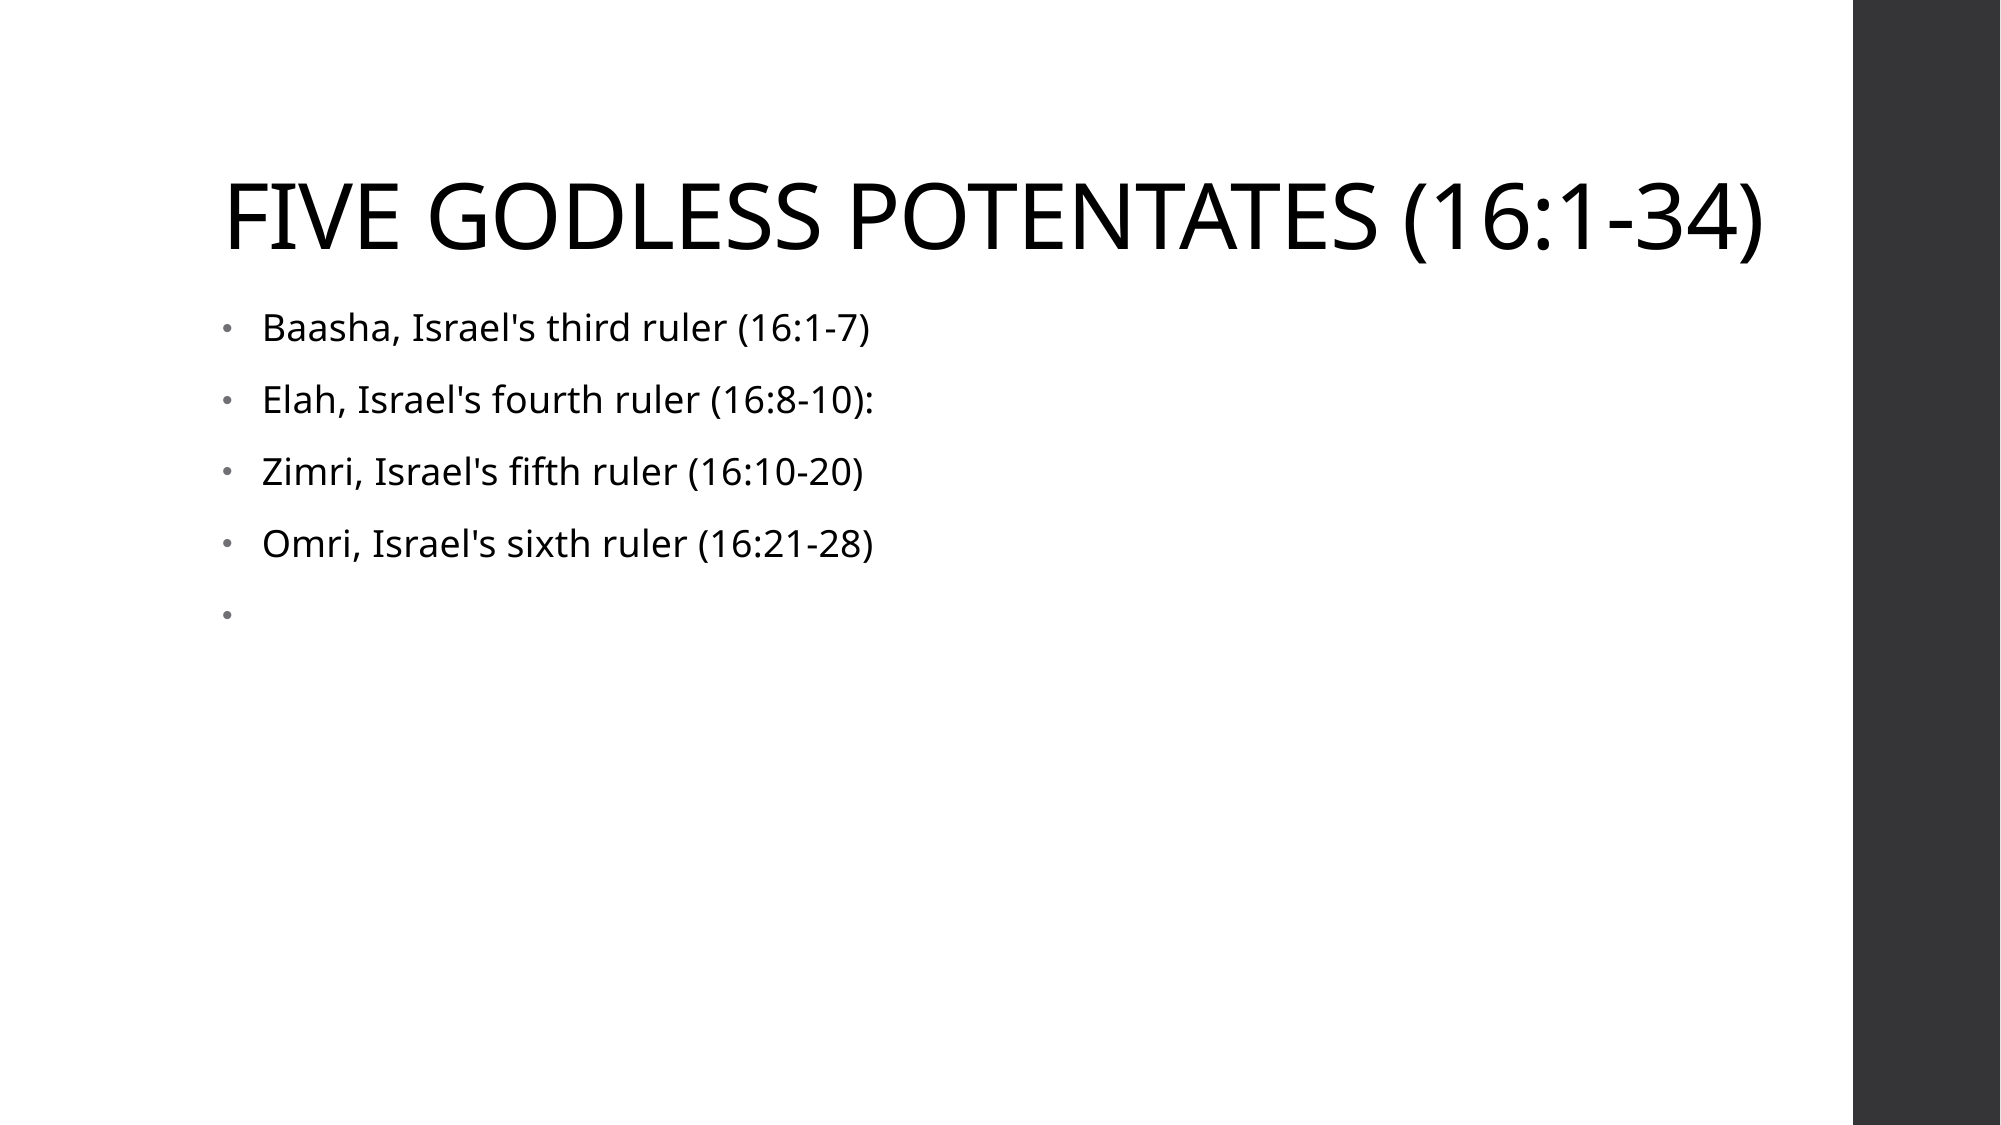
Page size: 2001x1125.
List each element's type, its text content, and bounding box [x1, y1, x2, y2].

title FIVE GODLESS POTENTATES (16:1-34) [206, 60, 1797, 278]
list Baasha, Israel's third ruler (16:1-7) Elah, Israel's fourth ruler (16:8-10): Zimri, Israel's fifth ruler (16:10-20) Omri, Israel's sixth ruler (16:21-28) [206, 299, 1617, 1014]
